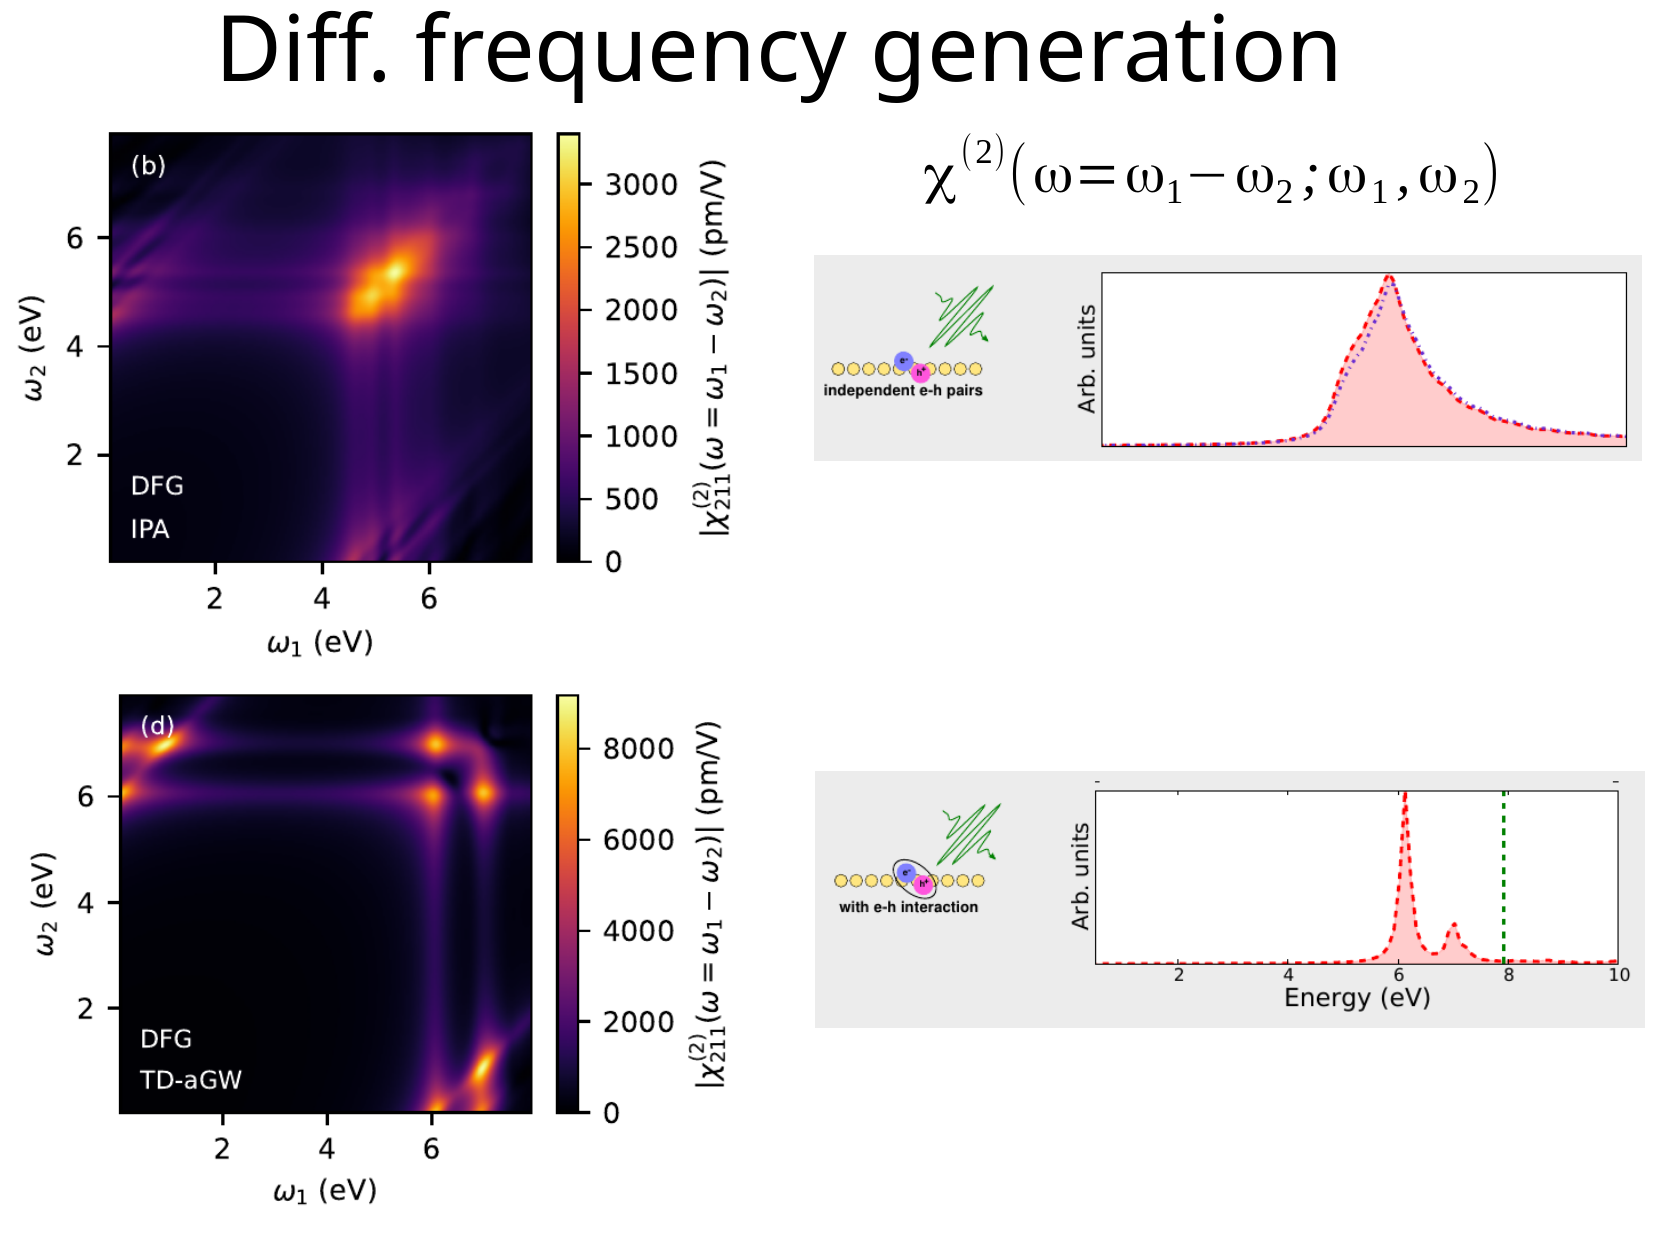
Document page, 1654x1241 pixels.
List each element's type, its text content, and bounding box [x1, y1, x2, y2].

chart [909, 130, 1516, 213]
text_box Diff. frequency generation (hBN) [200, 0, 1595, 130]
picture [815, 771, 1645, 1028]
picture [11, 106, 781, 1233]
picture [814, 255, 1642, 461]
